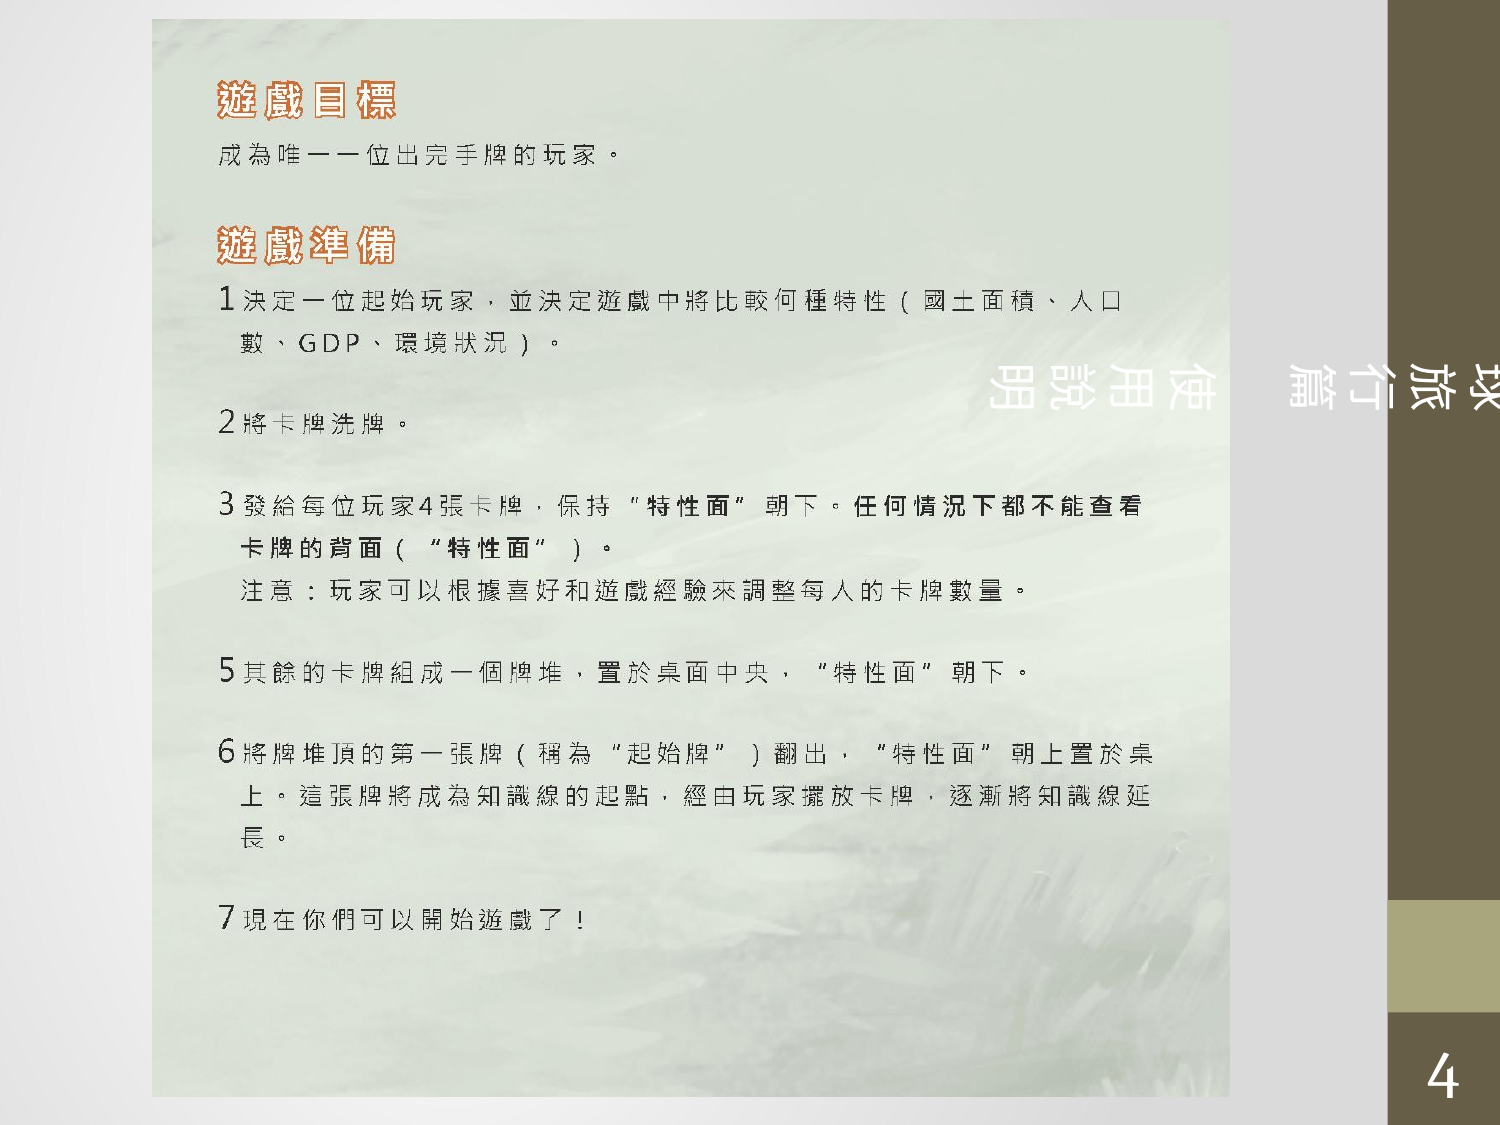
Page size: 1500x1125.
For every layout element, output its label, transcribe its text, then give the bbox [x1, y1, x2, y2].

text_box 知識線 環球旅行篇 使用說明 [1392, 0, 1484, 787]
picture [152, 19, 1230, 1097]
text_box 4 [1387, 1023, 1500, 1119]
